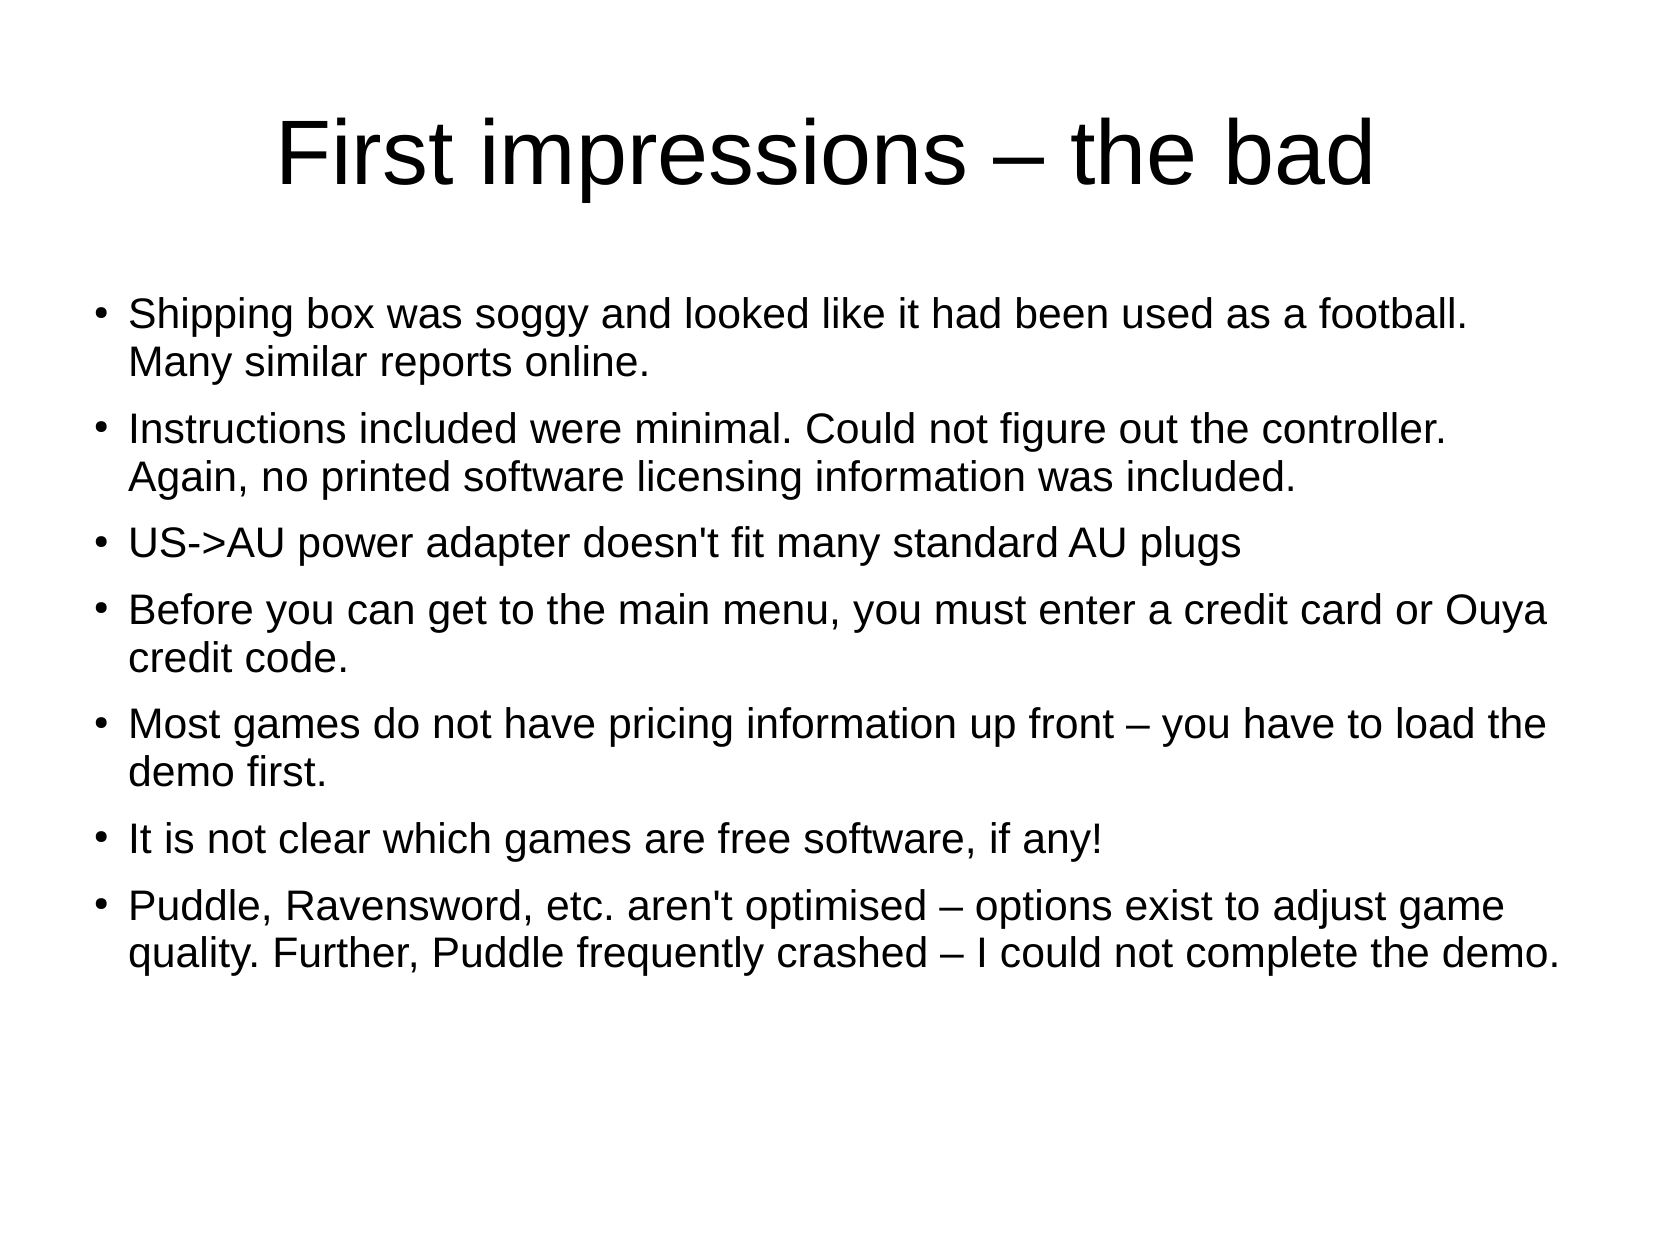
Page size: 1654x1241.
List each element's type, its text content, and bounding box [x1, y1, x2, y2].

list Shipping box was soggy and looked like it had been used as a football. Many similar reports online. Instructions included were minimal. Could not figure out the controller. Again, no printed software licensing information was included. US->AU power adapter doesn't fit many standard AU plugs Before you can get to the main menu, you must enter a credit card or Ouya credit code. Most games do not have pricing information up front – you have to load the demo first. It is not clear which games are free software, if any! Puddle, Ravensword, etc. aren't optimised – options exist to adjust game quality. Further, Puddle frequently crashed – I could not complete the demo. [82, 290, 1571, 1010]
title First impressions – the bad [82, 49, 1571, 257]
